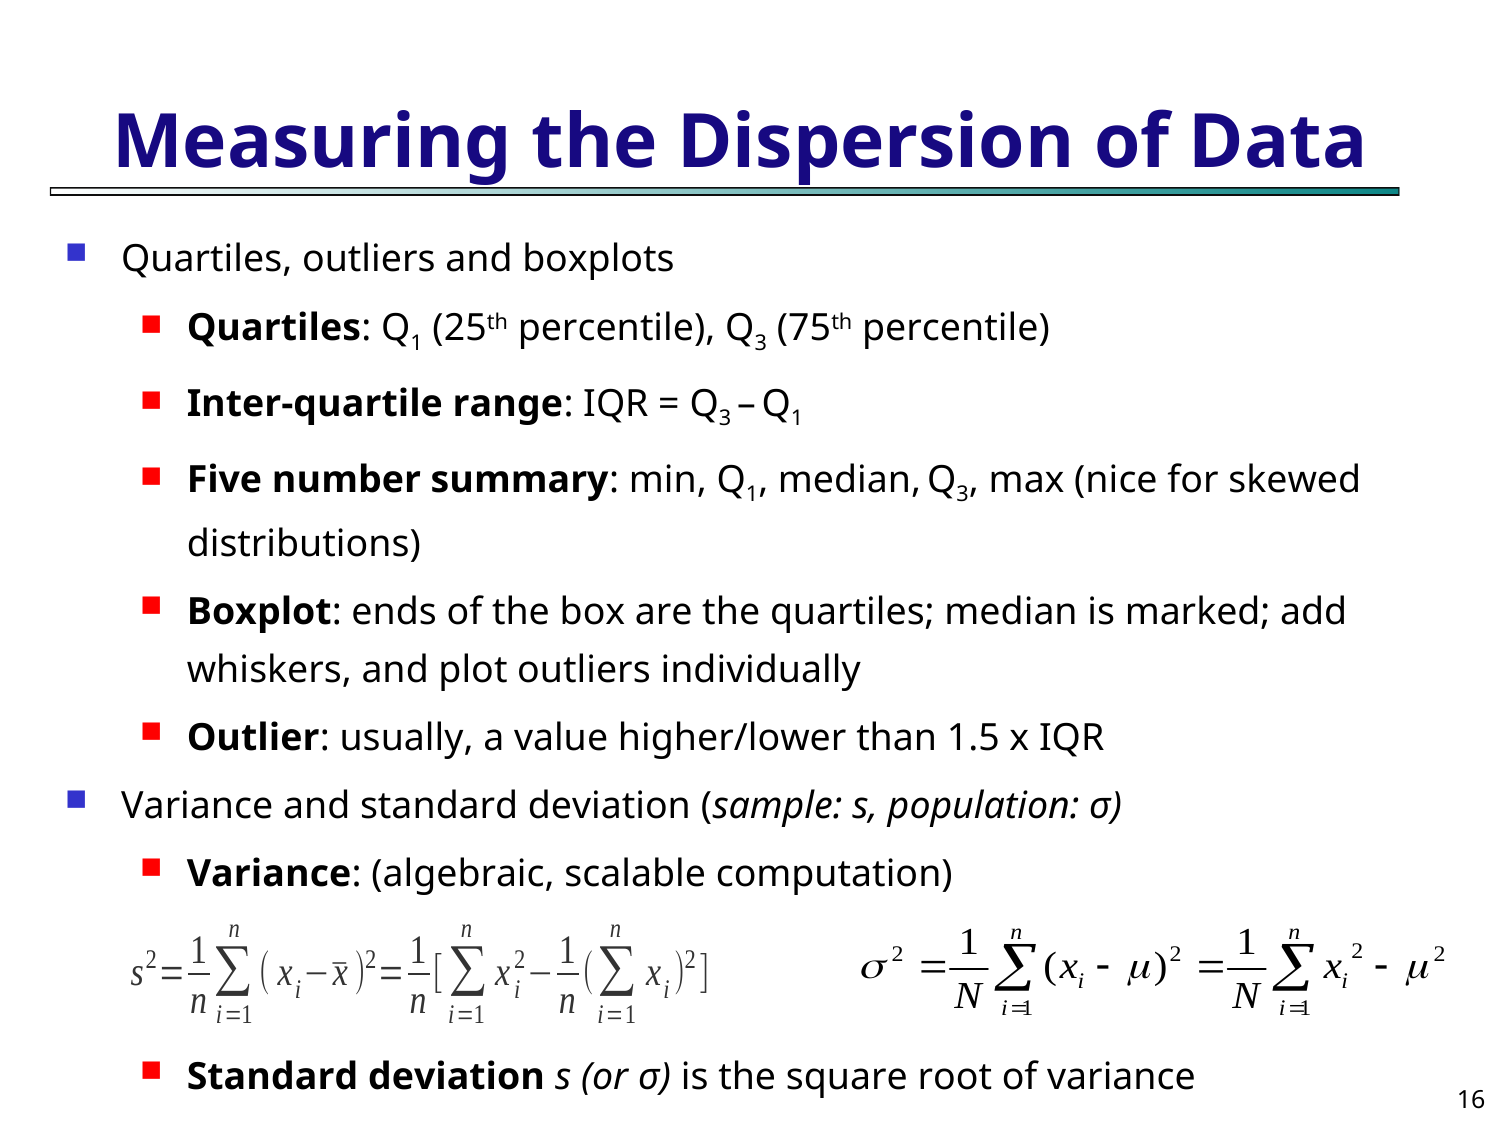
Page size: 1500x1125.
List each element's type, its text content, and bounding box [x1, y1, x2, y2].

title Measuring the Dispersion of Data [21, 0, 1459, 190]
text_box [855, 915, 1457, 1024]
chart [120, 915, 721, 1030]
text_box <number> [1187, 1062, 1500, 1125]
list Quartiles, outliers and boxplots Quartiles: Q1 (25th percentile), Q3 (75th percentile) Inter-quartile range: IQR = Q3 – Q1 Five number summary: min, Q1, median, Q3, max (nice for skewed distributions) Boxplot: ends of the box are the quartiles; median is marked; add whiskers, and plot outliers individually Outlier: usually, a value higher/lower than 1.5 x IQR Variance and standard deviation (sample: s, population: σ) Variance: (algebraic, scalable computation) Standard deviation s (or σ) is the square root of variance [50, 212, 1463, 1105]
